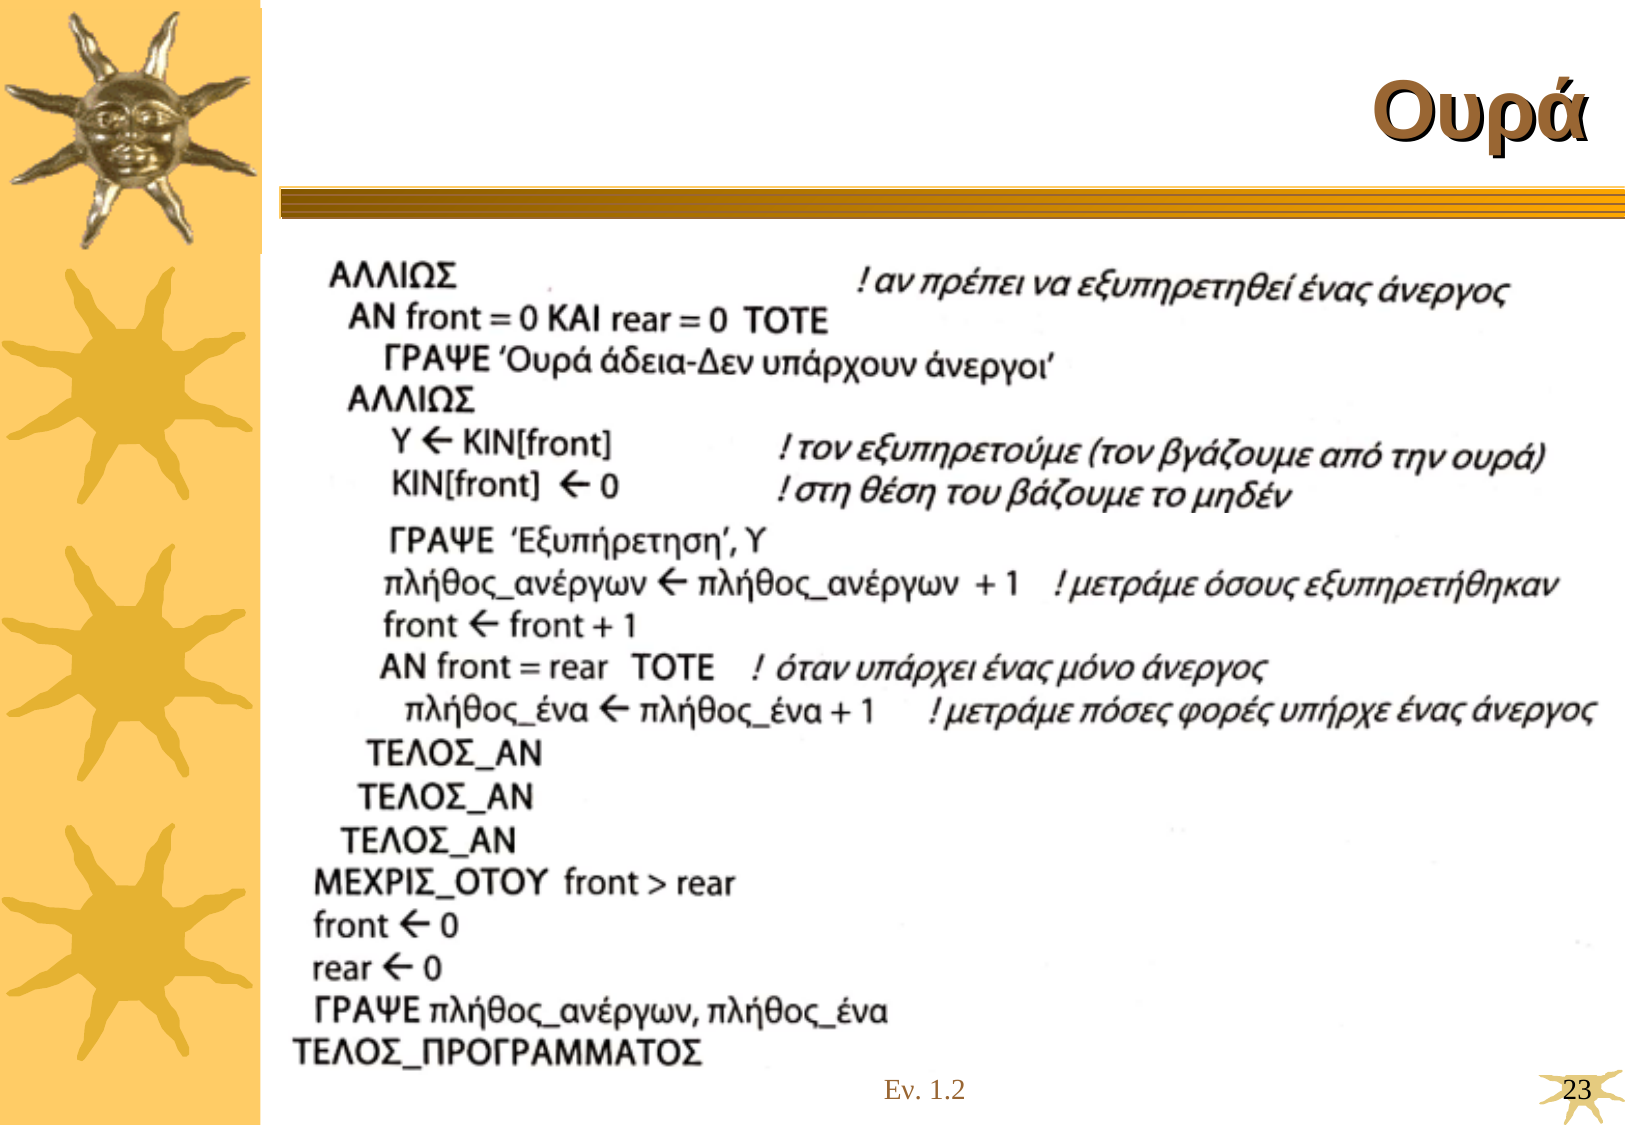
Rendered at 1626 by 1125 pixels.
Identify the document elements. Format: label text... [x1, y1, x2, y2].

picture [287, 257, 1605, 1075]
text_box Ουρά [0, 0, 1625, 163]
picture [1, 163, 262, 254]
